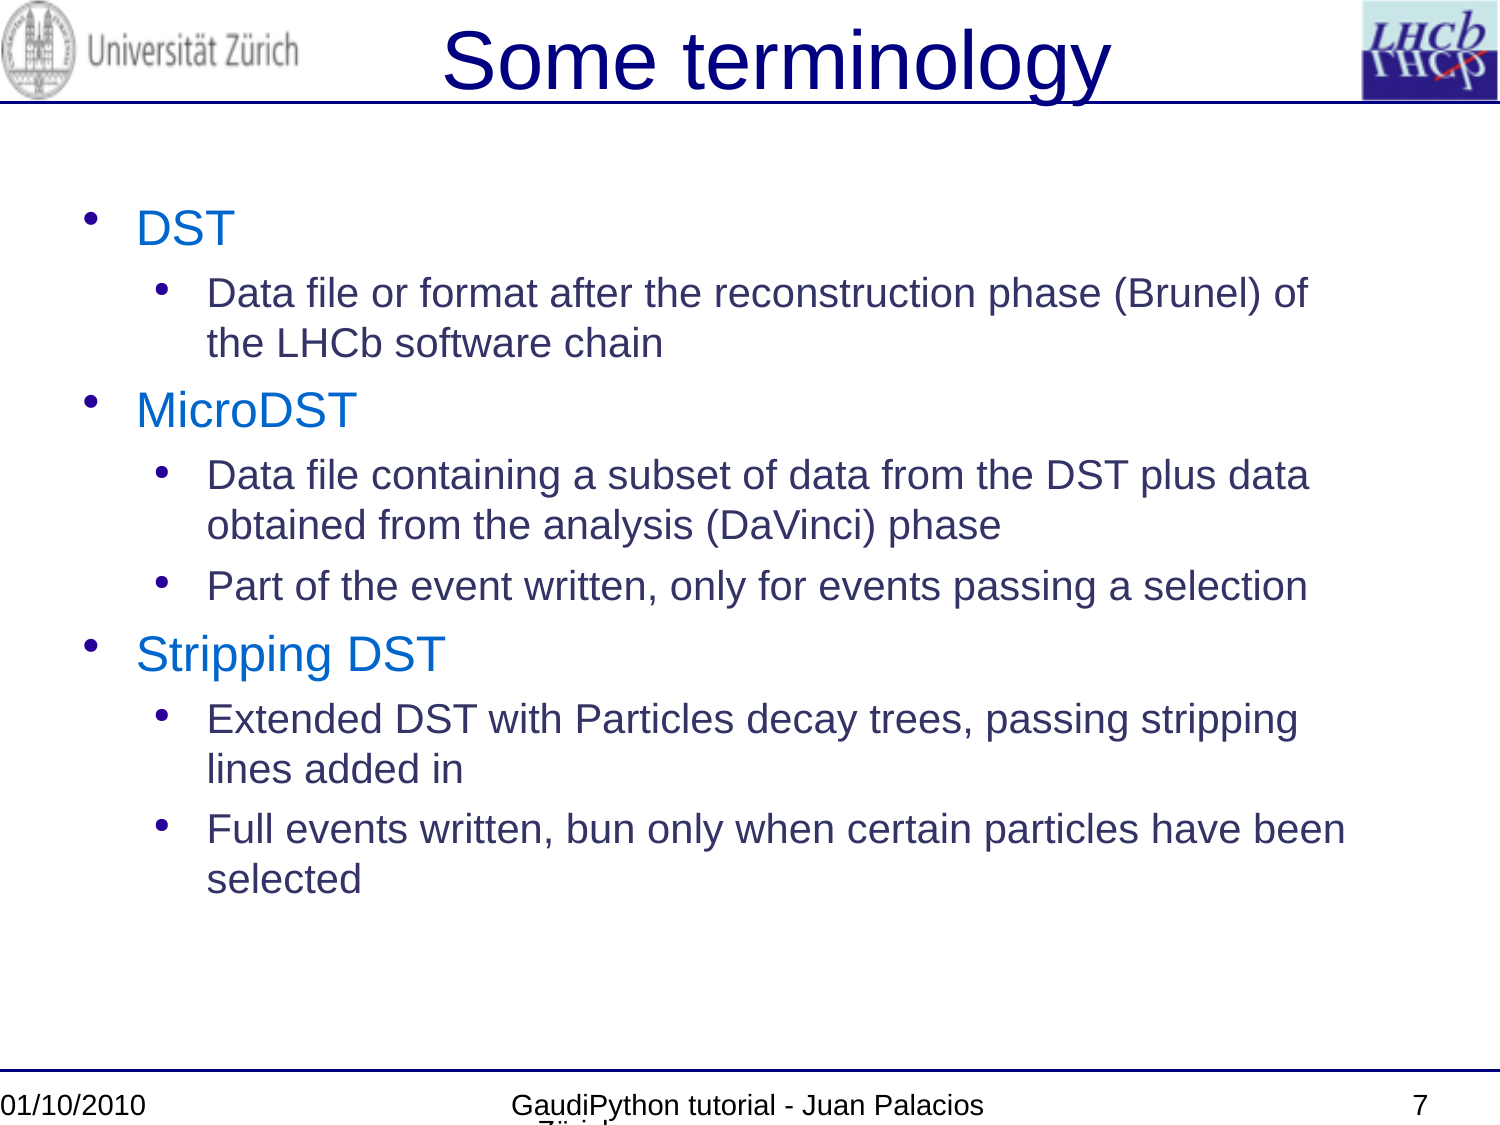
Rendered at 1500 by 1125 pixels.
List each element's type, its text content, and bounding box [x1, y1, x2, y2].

list DST Data file or format after the reconstruction phase (Brunel) of the LHCb software chain MicroDST Data file containing a subset of data from the DST plus data obtained from the analysis (DaVinci) phase Part of the event written, only for events passing a selection Stripping DST Extended DST with Particles decay trees, passing stripping lines added in Full events written, bun only when certain particles have been selected [50, 187, 1375, 1013]
picture [1360, 0, 1500, 101]
picture [0, 0, 224, 101]
title Some terminology [224, 0, 1300, 114]
